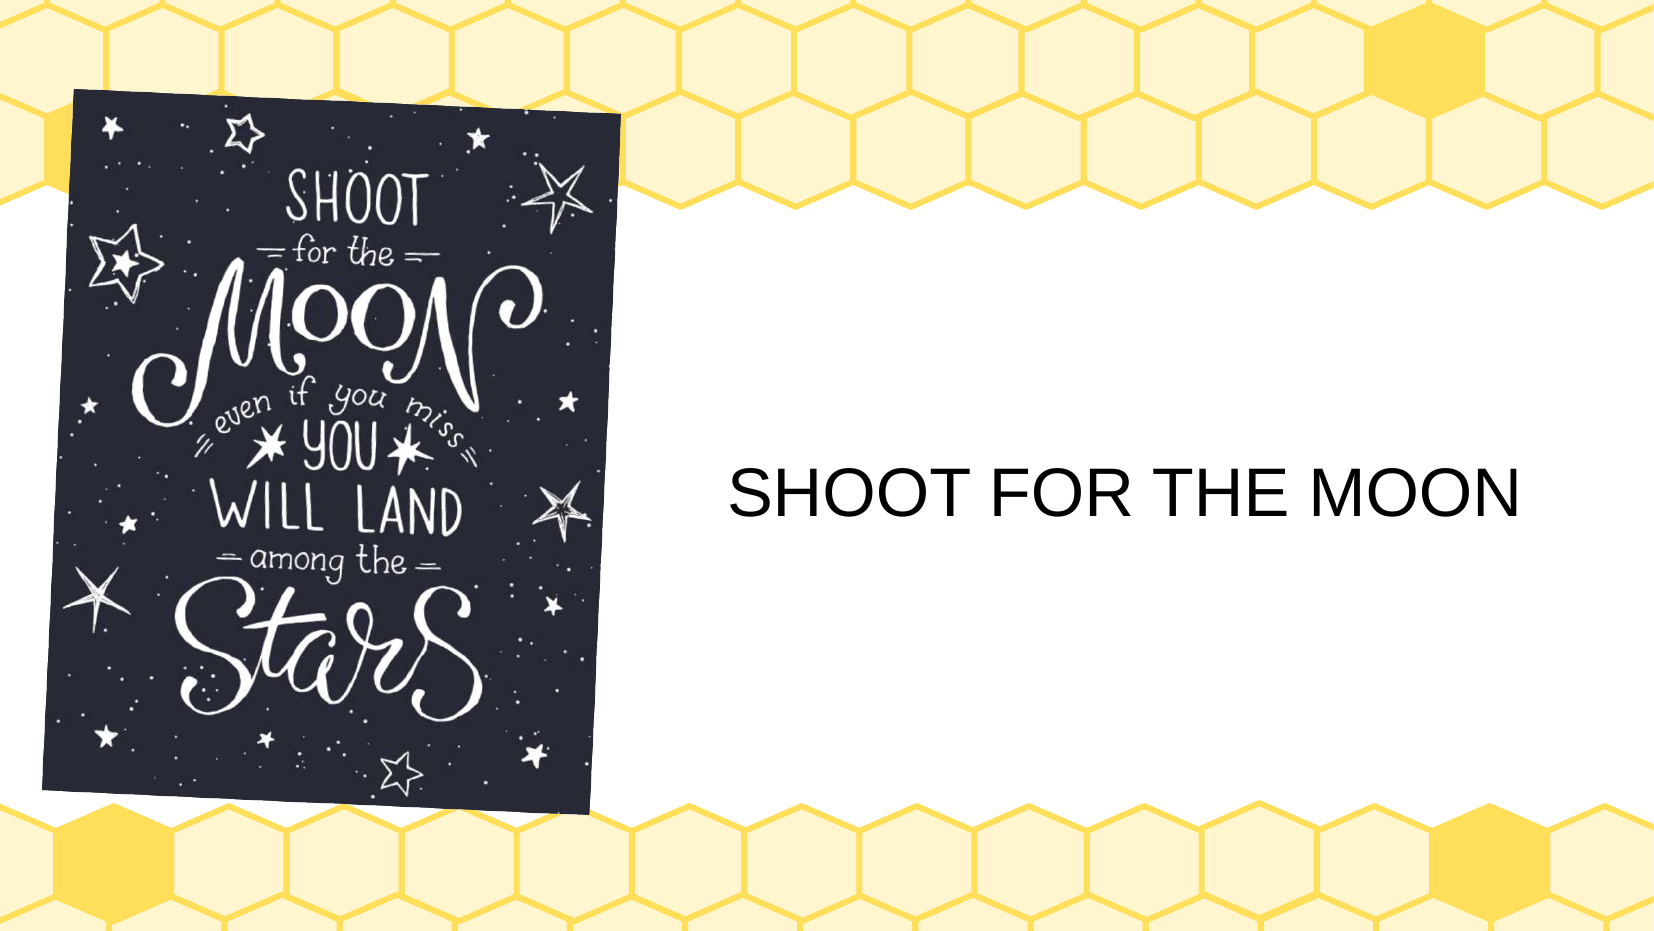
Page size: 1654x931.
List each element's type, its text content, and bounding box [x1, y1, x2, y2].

title SHOOT FOR THE MOON [603, 454, 1654, 532]
picture [41, 88, 621, 815]
